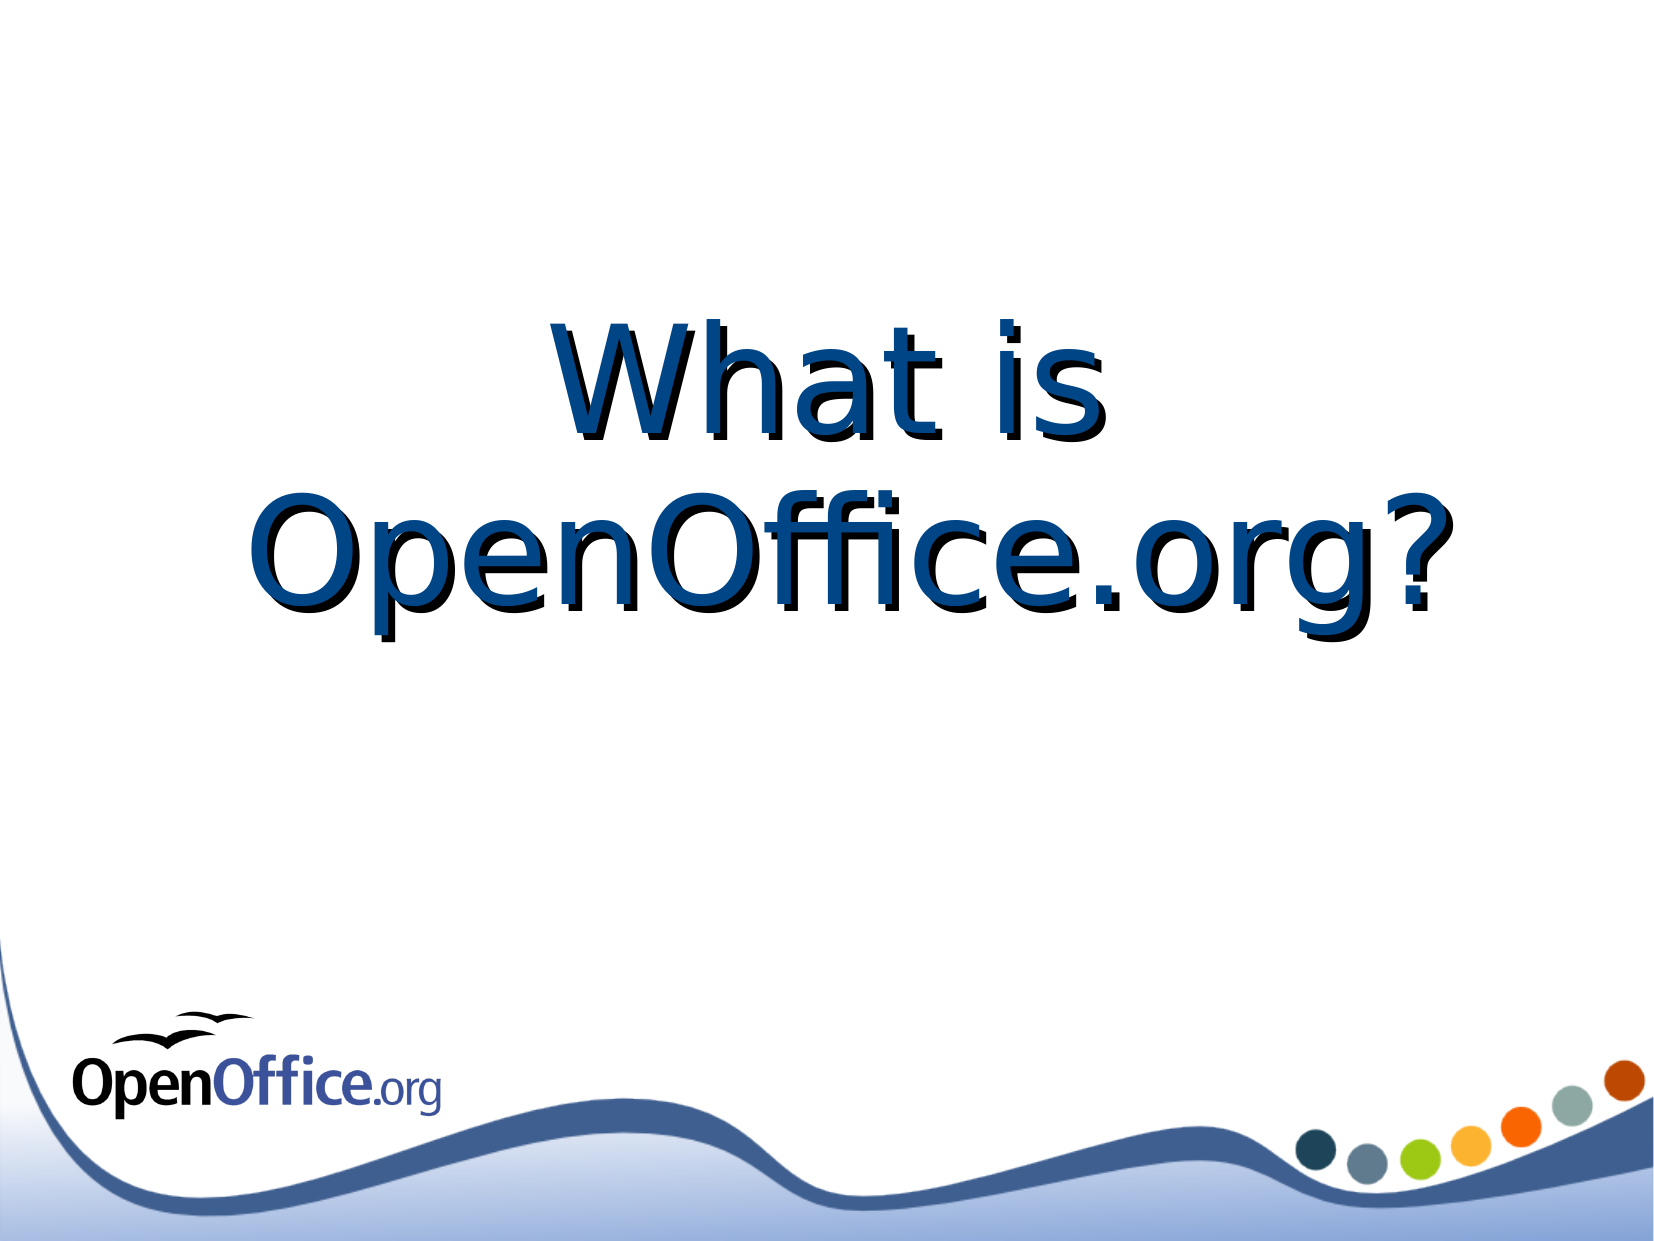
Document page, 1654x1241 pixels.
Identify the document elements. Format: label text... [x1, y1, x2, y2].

picture [0, 938, 1654, 1241]
title What is OpenOffice.org? [82, 49, 1571, 886]
